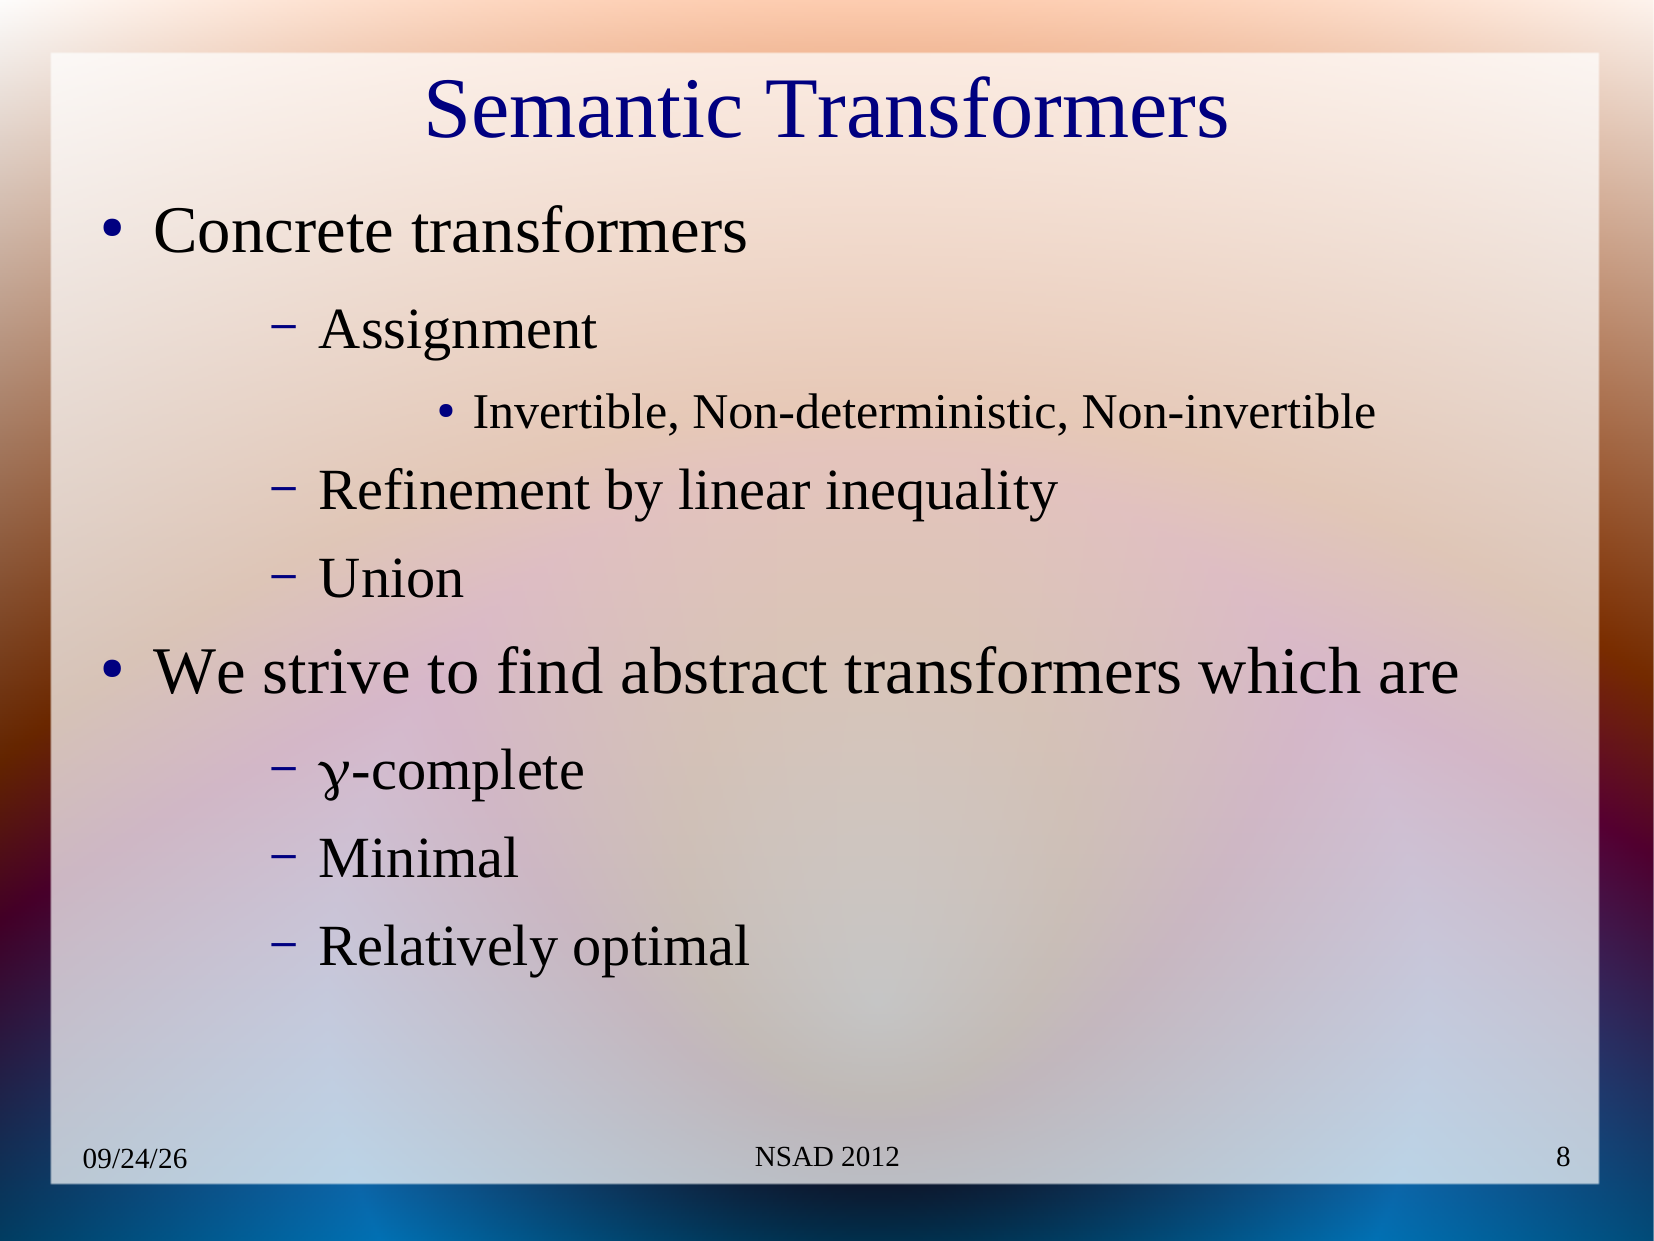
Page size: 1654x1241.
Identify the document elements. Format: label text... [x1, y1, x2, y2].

picture [0, 0, 1654, 1241]
list Concrete transformers Assignment Invertible, Non-deterministic, Non-invertible Refinement by linear inequality Union We strive to find abstract transformers which are g-complete Minimal Relatively optimal [82, 192, 1571, 1054]
title Semantic Transformers [82, 60, 1571, 156]
